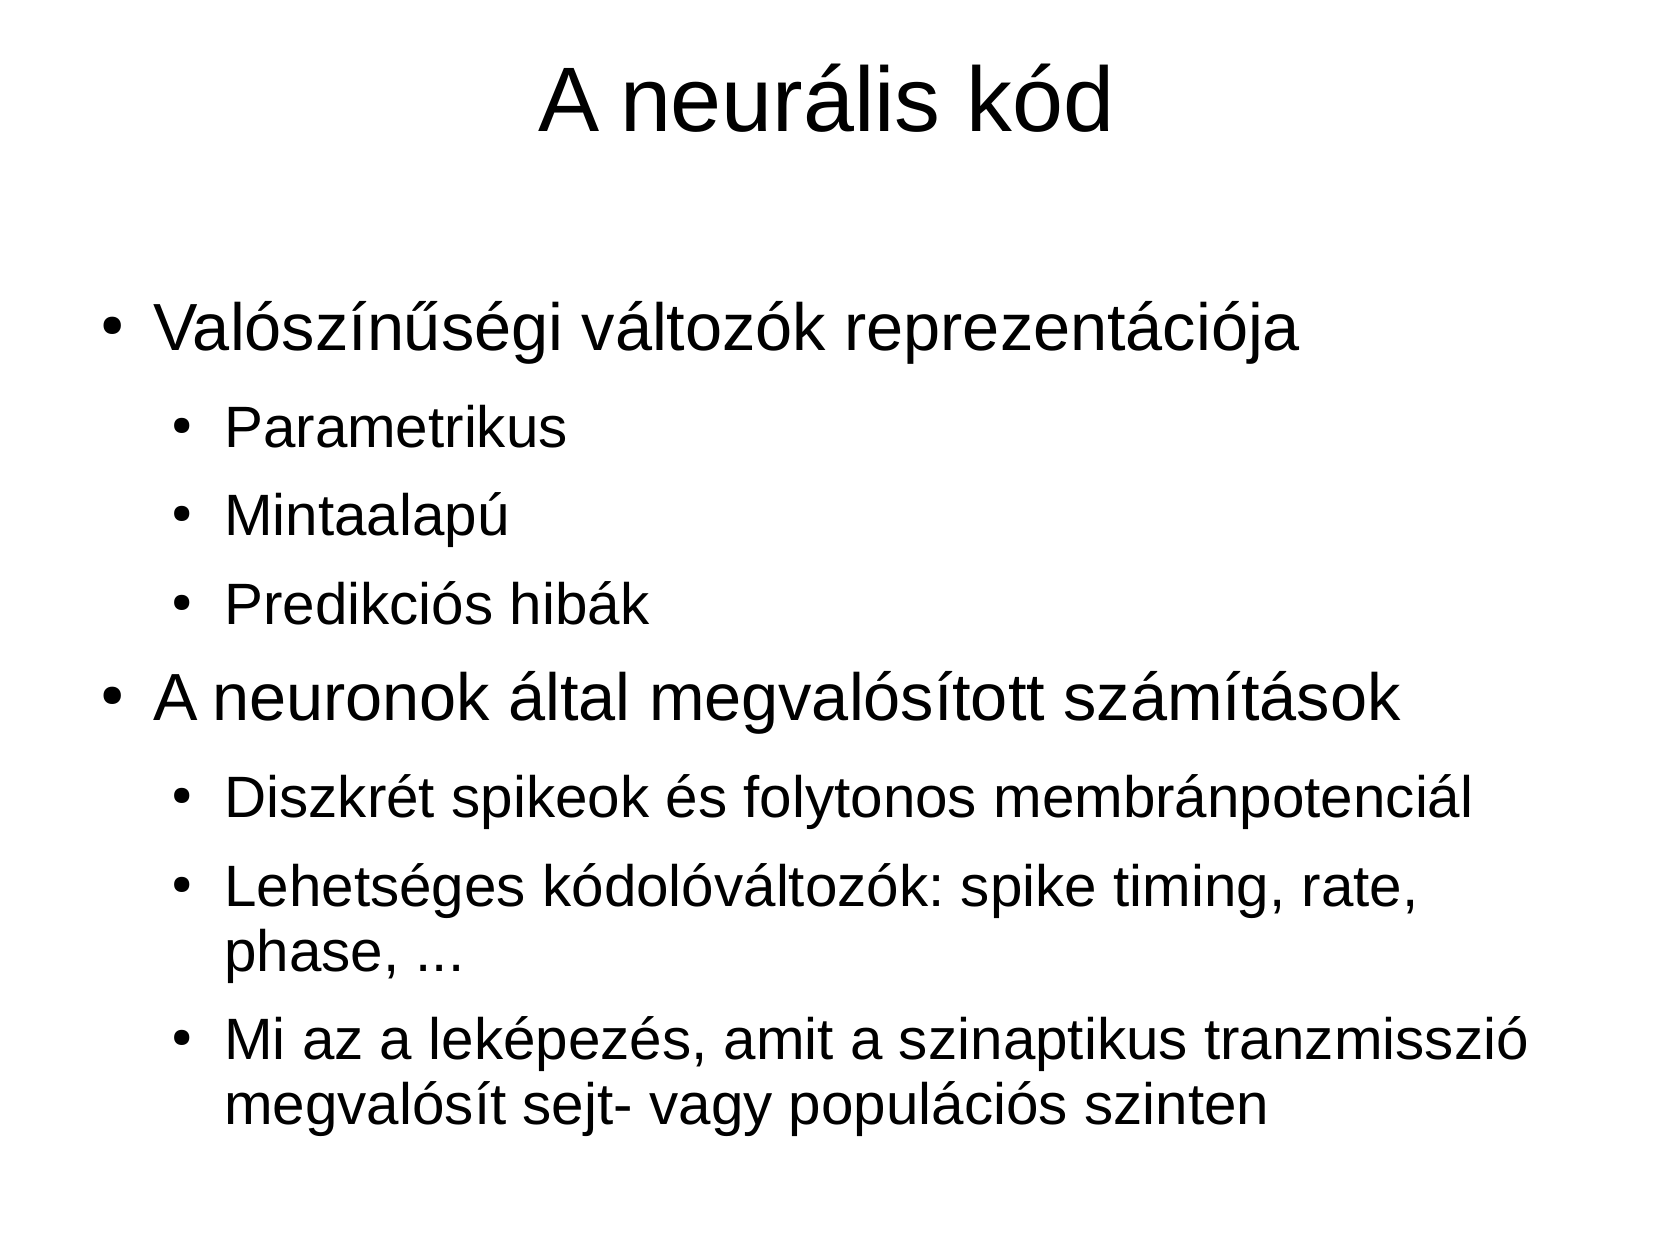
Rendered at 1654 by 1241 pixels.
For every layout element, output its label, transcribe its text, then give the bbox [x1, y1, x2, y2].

title A neurális kód [82, 48, 1571, 152]
list Valószínűségi változók reprezentációja Parametrikus Mintaalapú Predikciós hibák A neuronok által megvalósított számítások Diszkrét spikeok és folytonos membránpotenciál Lehetséges kódolóváltozók: spike timing, rate, phase, ... Mi az a leképezés, amit a szinaptikus tranzmisszió megvalósít sejt- vagy populációs szinten [82, 290, 1591, 1156]
